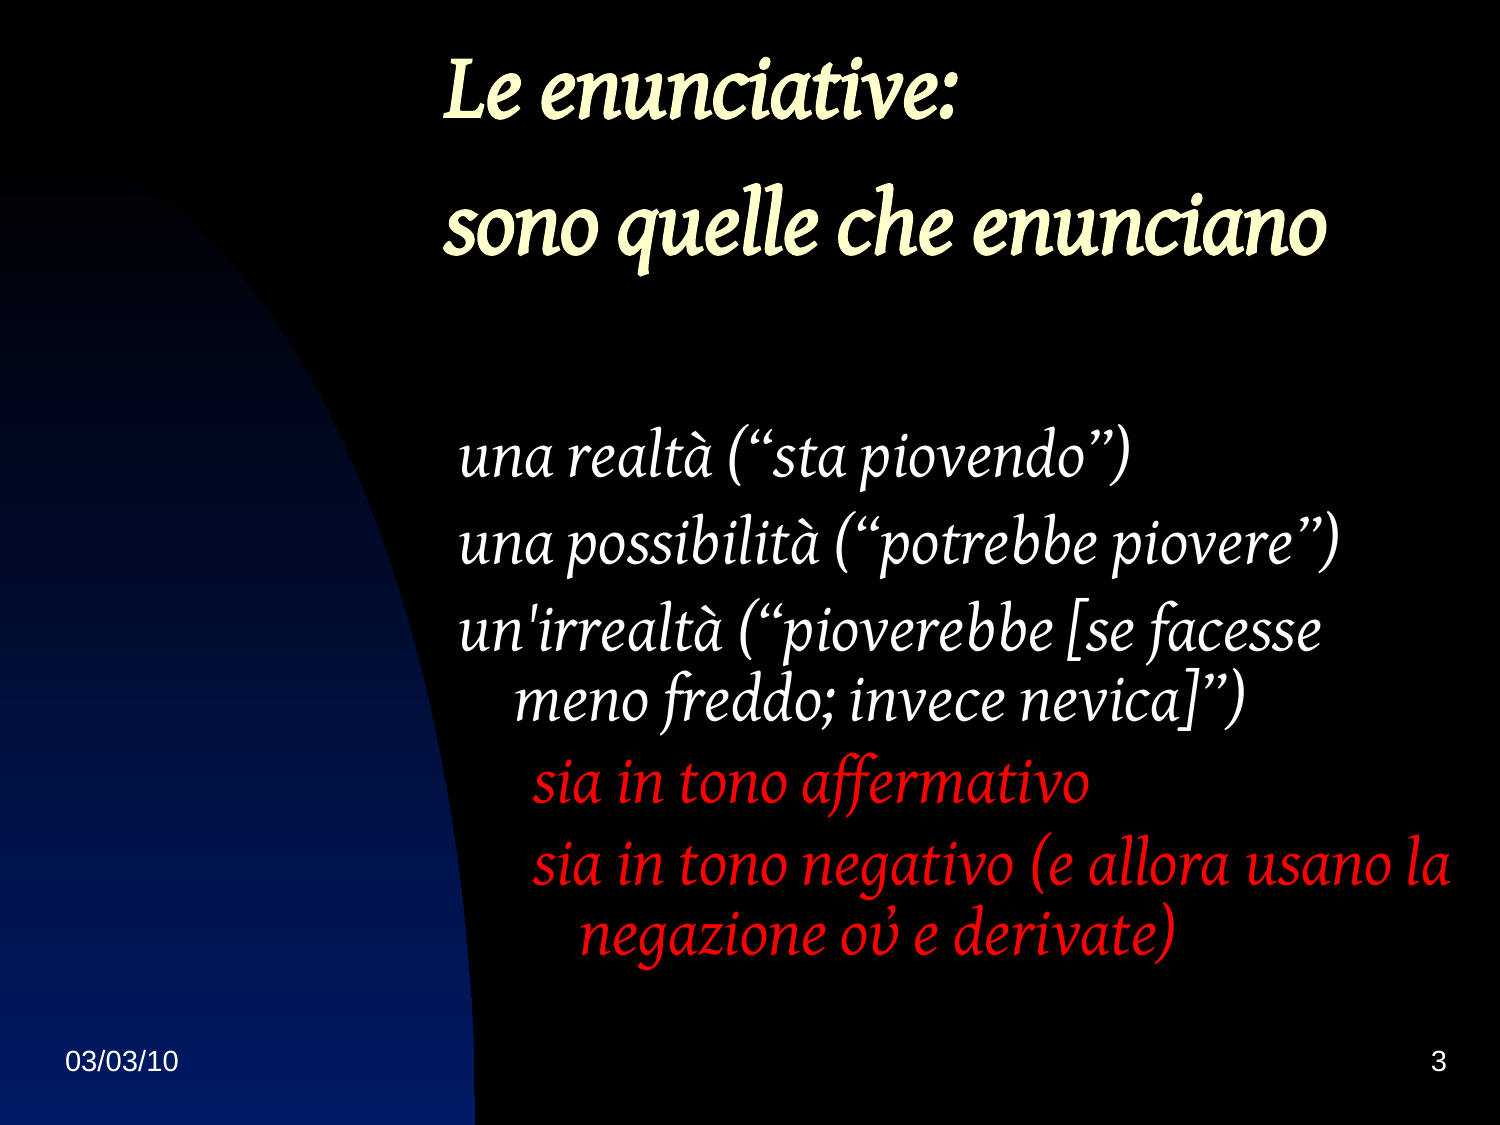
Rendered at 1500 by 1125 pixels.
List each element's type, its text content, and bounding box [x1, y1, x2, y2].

list una realtà (“sta piovendo”) una possibilità (“potrebbe piovere”) un'irrealtà (“pioverebbe [se facesse meno freddo; invece nevica]”) sia in tono affermativo sia in tono negativo (e allora usano la negazione οὐ e derivate) [442, 413, 1473, 1116]
title Le enunciative: sono quelle che enunciano [429, 32, 1418, 296]
